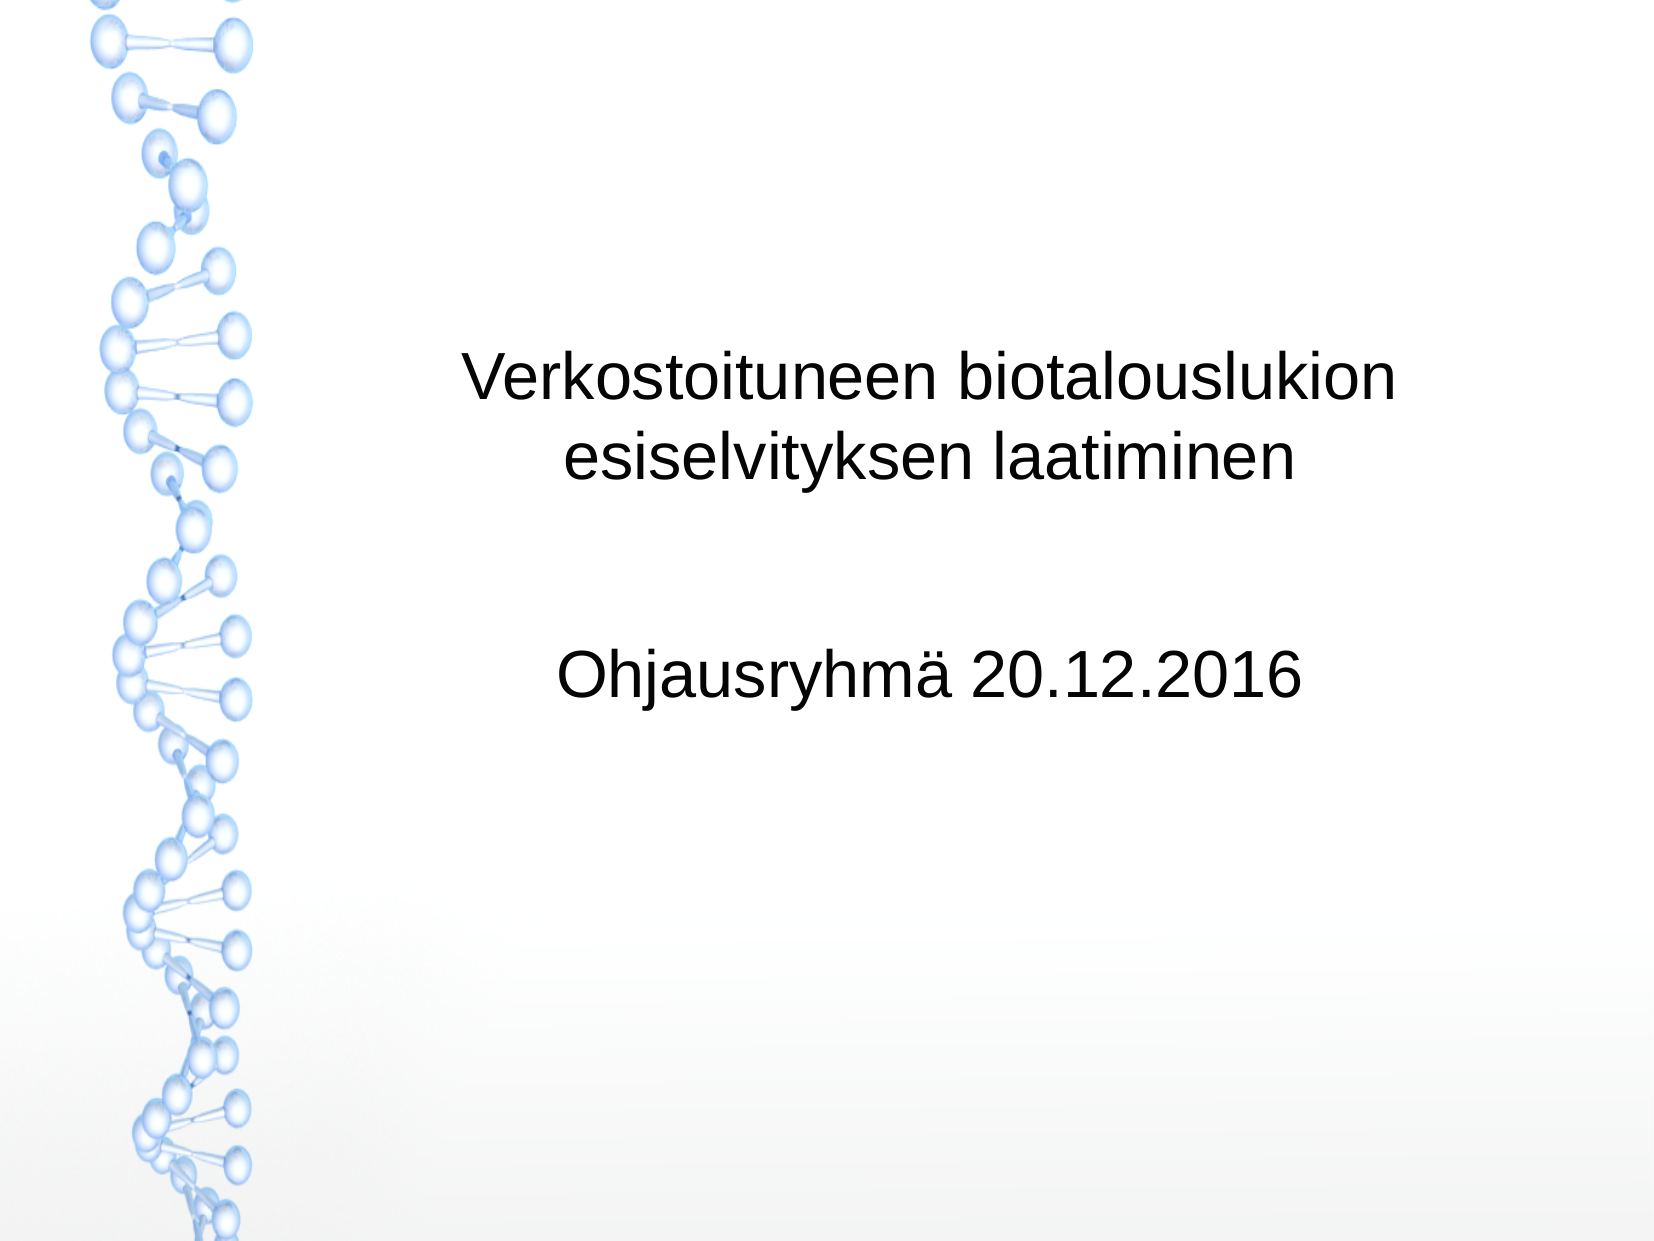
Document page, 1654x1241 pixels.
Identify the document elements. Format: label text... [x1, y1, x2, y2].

subtitle Verkostoituneen biotalouslukion esiselvityksen laatiminen Ohjausryhmä 20.12.2016 [265, 330, 1595, 713]
